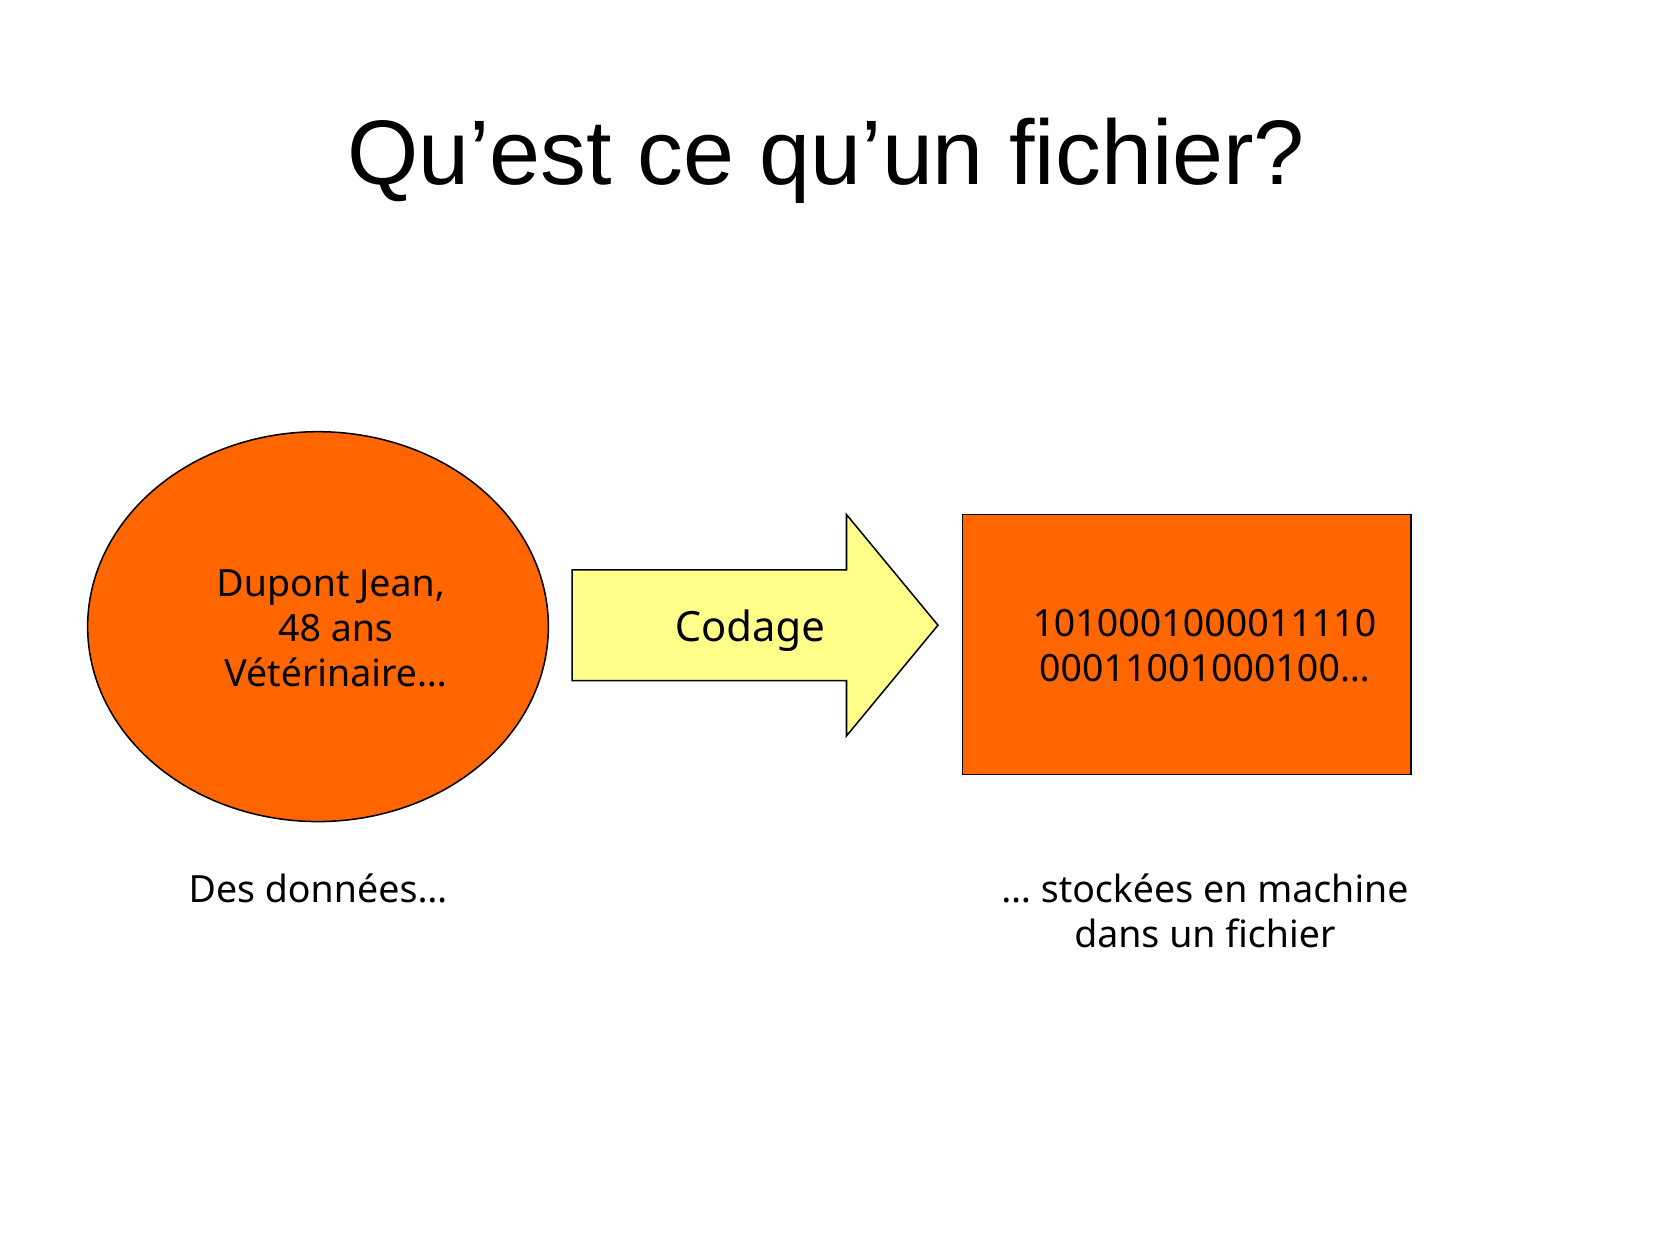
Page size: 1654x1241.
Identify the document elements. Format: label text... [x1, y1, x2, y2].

title Qu’est ce qu’un fichier? [82, 49, 1571, 257]
text_box Dupont Jean, 48 ans Vétérinaire… [87, 431, 549, 822]
text_box Codage [572, 514, 938, 736]
text_box Des données… [138, 856, 463, 918]
text_box 1010001000011110 00011001000100… [962, 514, 1412, 775]
text_box … stockées en machine dans un fichier [951, 856, 1424, 963]
